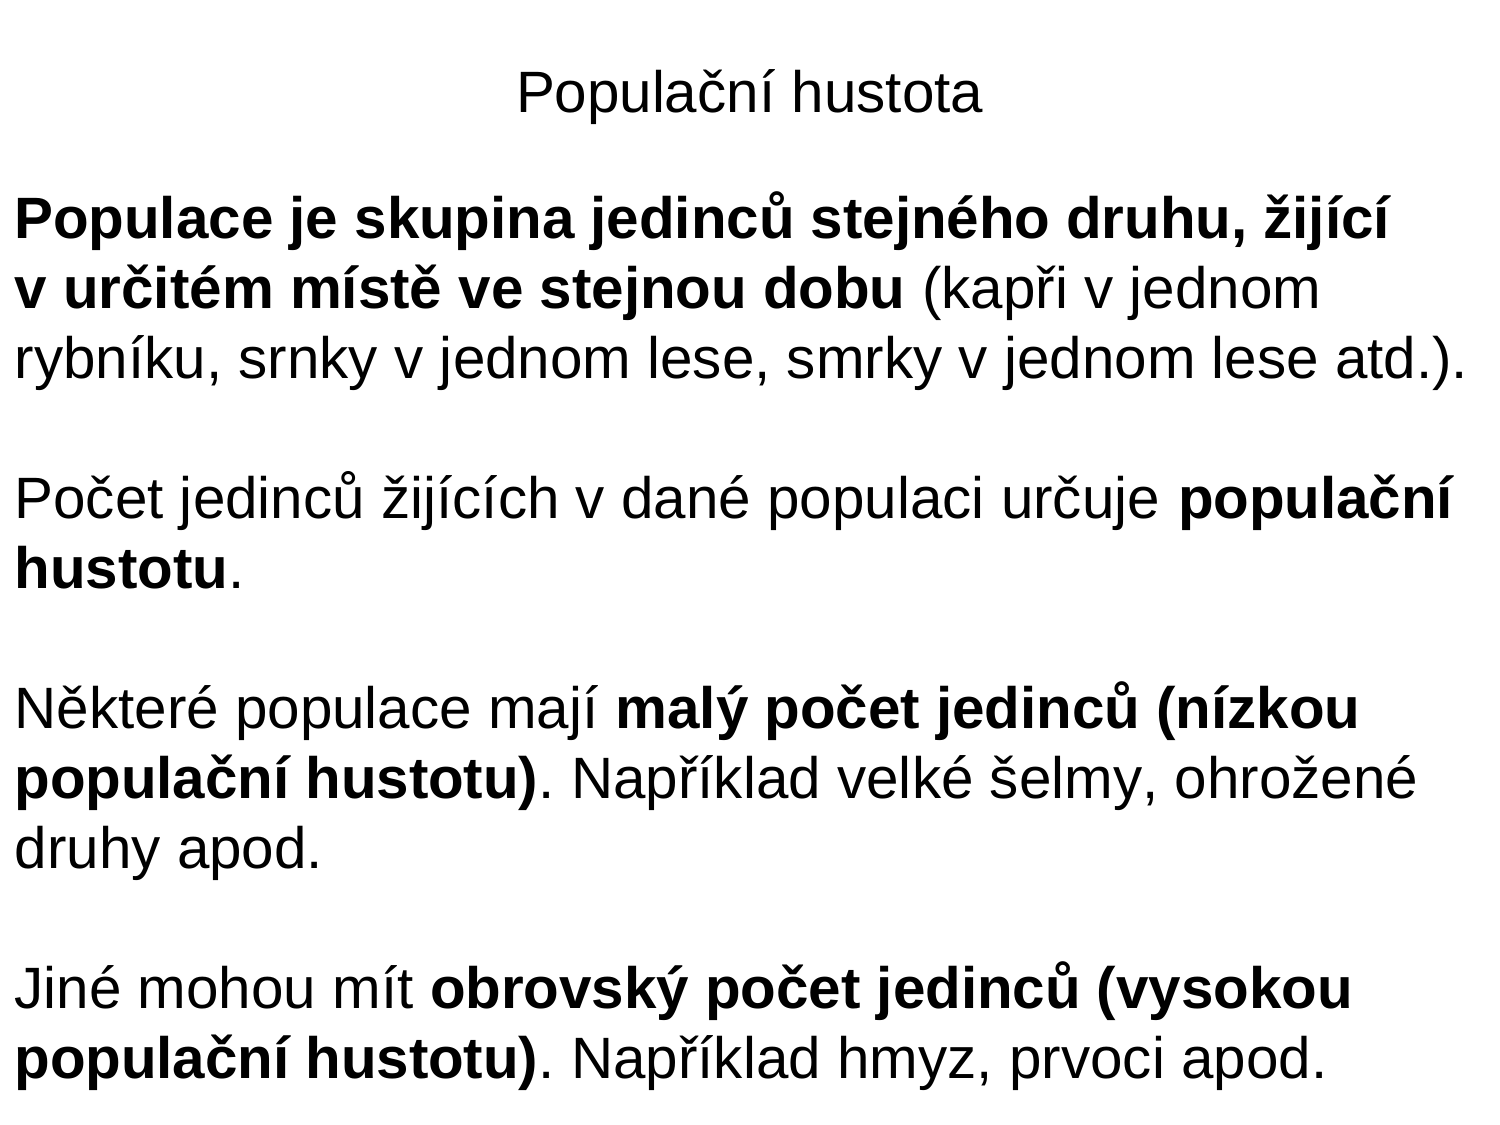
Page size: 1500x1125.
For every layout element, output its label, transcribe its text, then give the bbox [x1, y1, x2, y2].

text_box Populace je skupina jedinců stejného druhu, žijící v určitém místě ve stejnou dobu (kapři v jednom rybníku, srnky v jednom lese, smrky v jednom lese atd.). Počet jedinců žijících v dané populaci určuje populační hustotu. Některé populace mají malý počet jedinců (nízkou populační hustotu). Například velké šelmy, ohrožené druhy apod. Jiné mohou mít obrovský počet jedinců (vysokou populační hustotu). Například hmyz, prvoci apod. [0, 172, 1500, 1098]
text_box Populační hustota [0, 46, 1500, 132]
